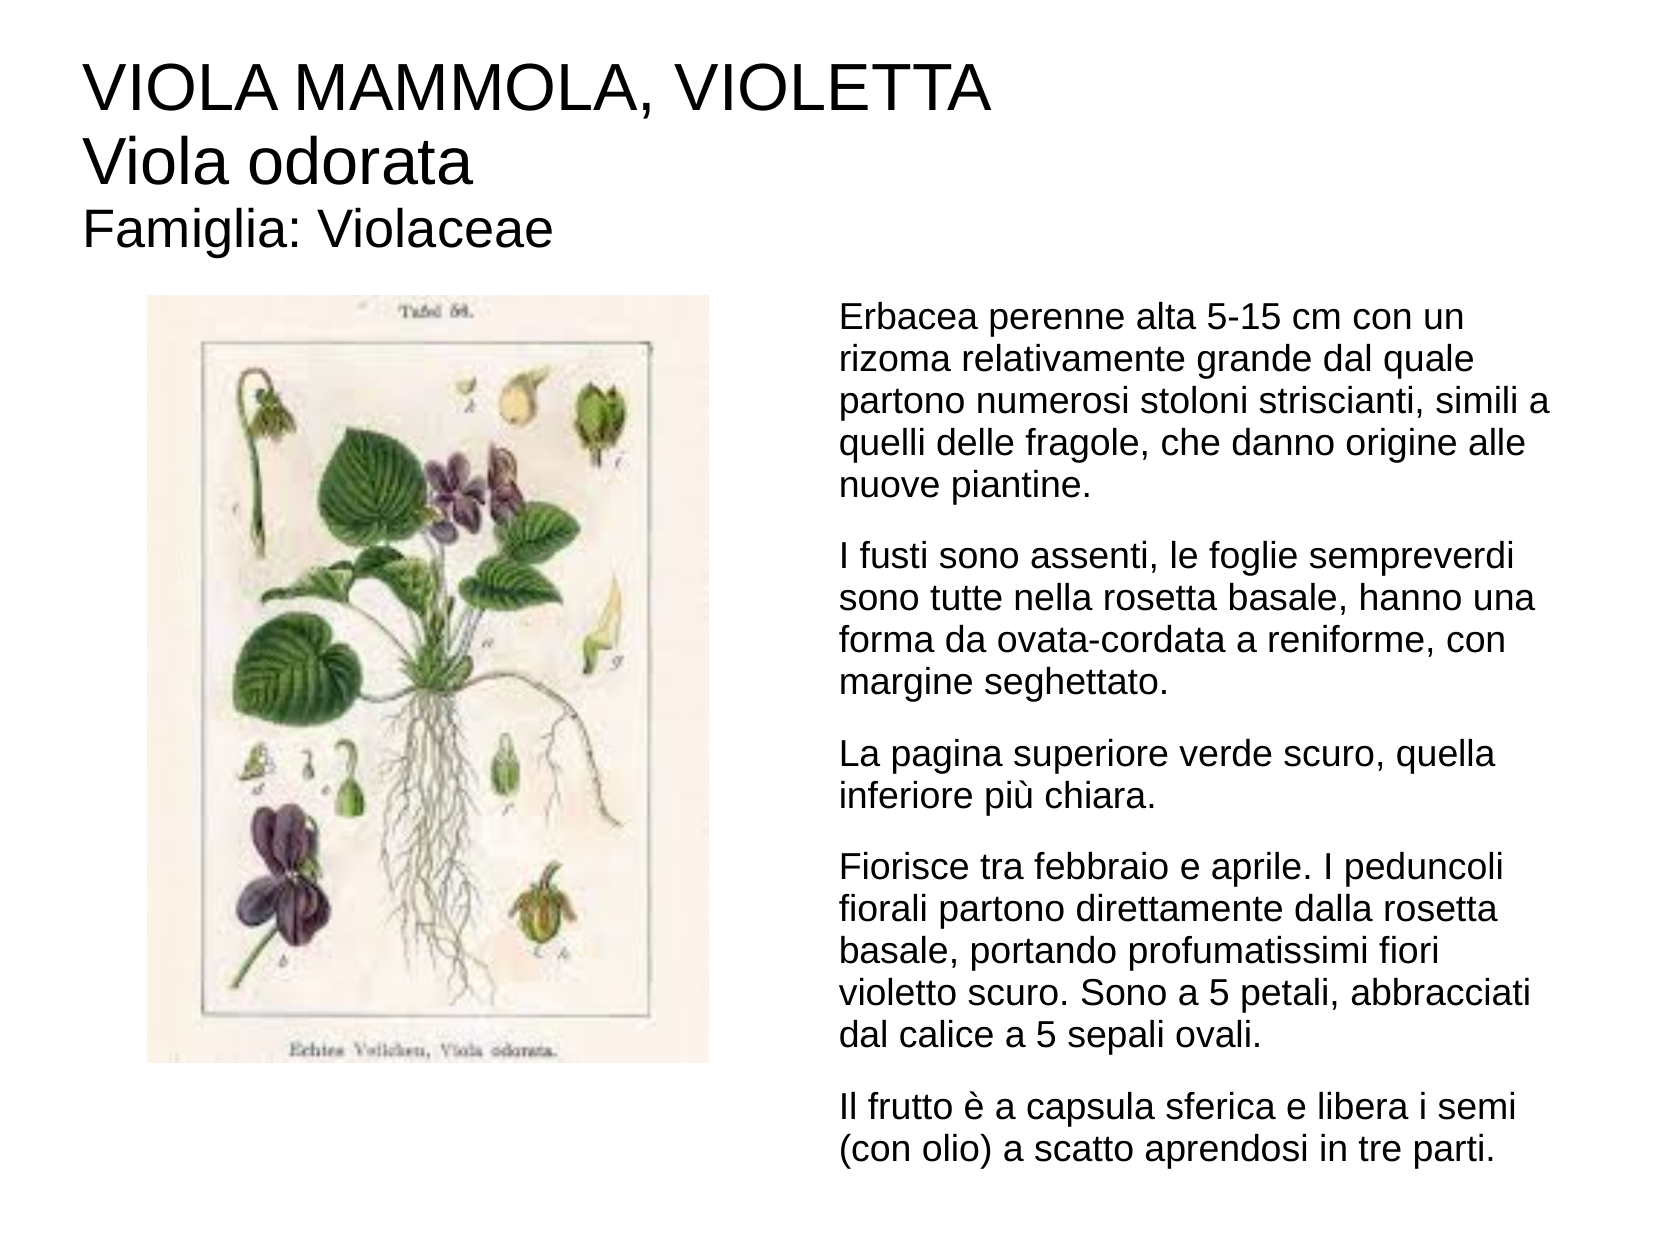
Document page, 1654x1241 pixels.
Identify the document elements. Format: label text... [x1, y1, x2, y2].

picture [147, 295, 709, 1063]
list Erbacea perenne alta 5-15 cm con un rizoma relativamente grande dal quale partono numerosi stoloni striscianti, simili a quelli delle fragole, che danno origine alle nuove piantine. I fusti sono assenti, le foglie sempreverdi sono tutte nella rosetta basale, hanno una forma da ovata-cordata a reniforme, con margine seghettato. La pagina superiore verde scuro, quella inferiore più chiara. Fiorisce tra febbraio e aprile. I peduncoli fiorali partono direttamente dalla rosetta basale, portando profumatissimi fiori violetto scuro. Sono a 5 petali, abbracciati dal calice a 5 sepali ovali. Il frutto è a capsula sferica e libera i semi (con olio) a scatto aprendosi in tre parti. [838, 295, 1565, 1241]
title VIOLA MAMMOLA, VIOLETTA Viola odorata Famiglia: Violaceae [82, 49, 1571, 274]
